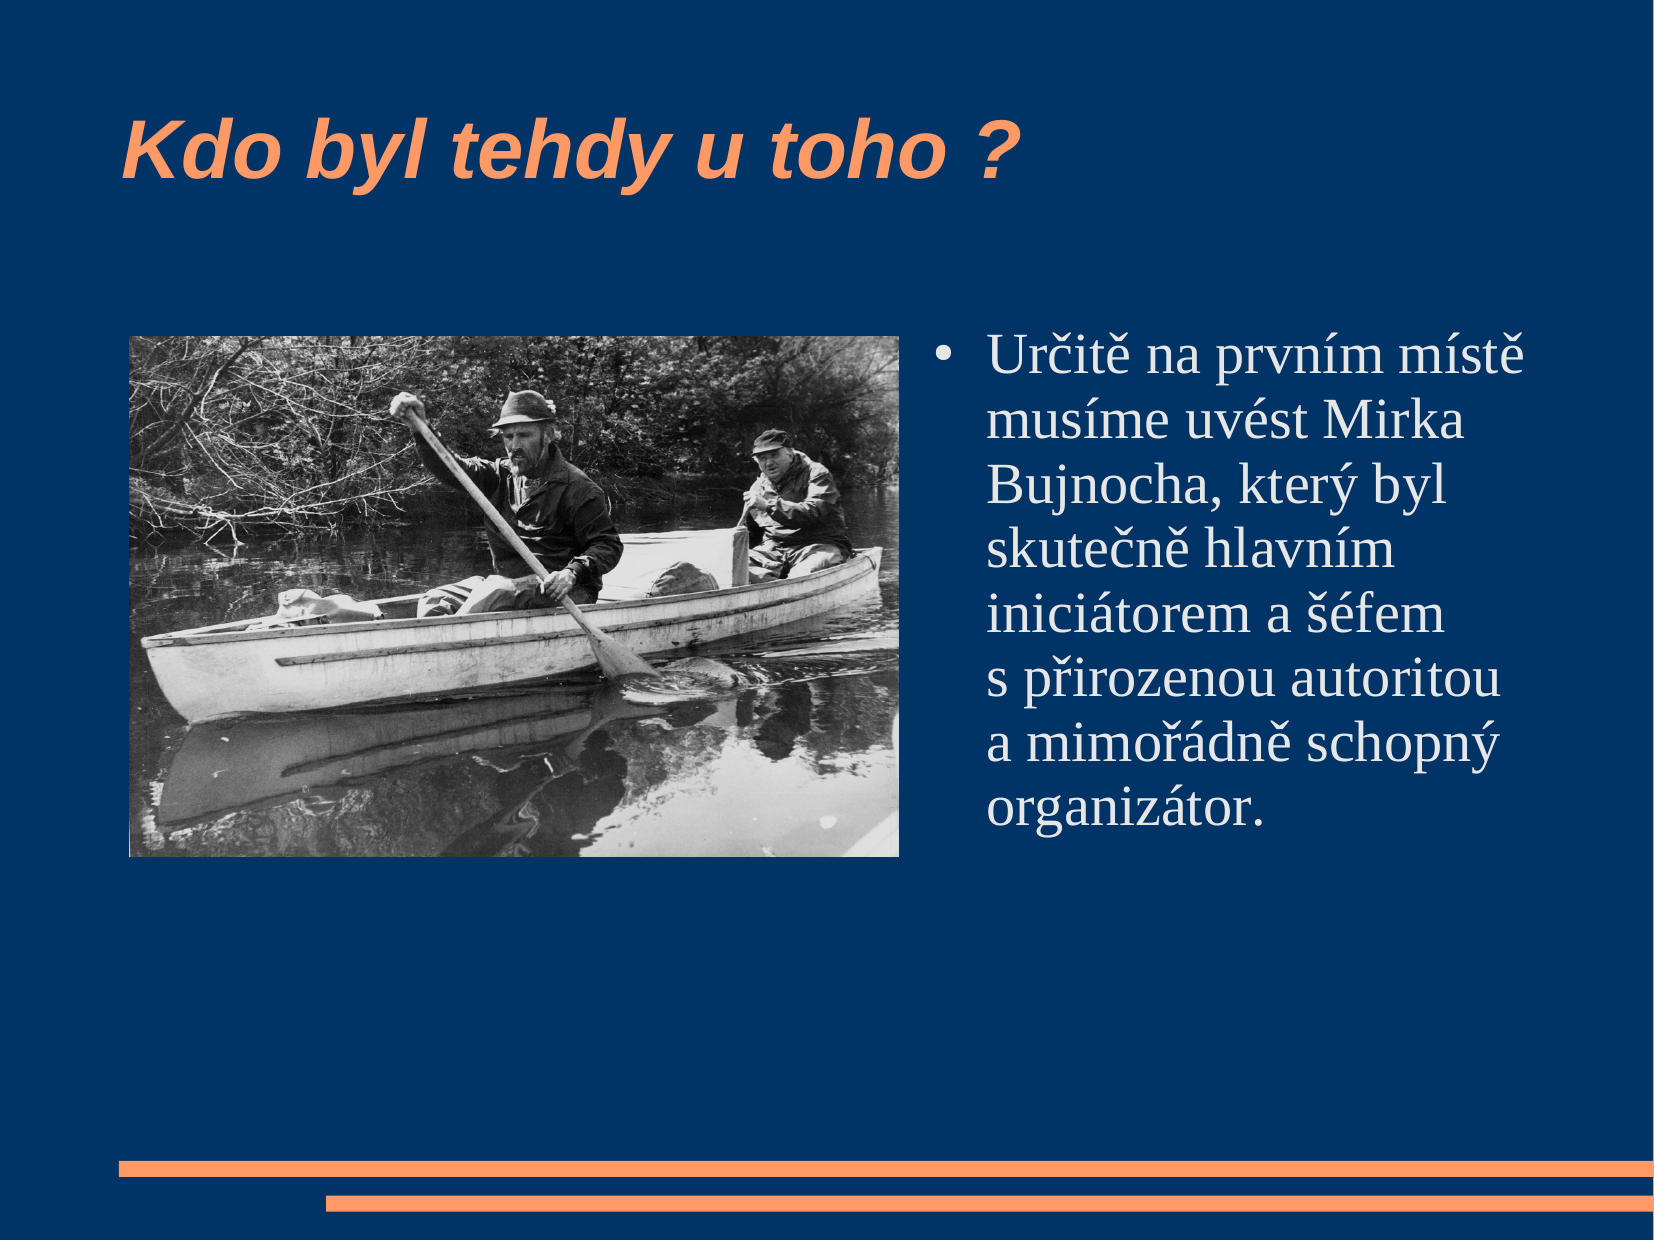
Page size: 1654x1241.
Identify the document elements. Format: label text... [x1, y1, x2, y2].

picture [129, 336, 899, 857]
title Kdo byl tehdy u toho ? [121, 46, 1534, 254]
list Určitě na prvním místě musíme uvést Mirka Bujnocha, který byl skutečně hlavním iniciátorem a šéfem s přirozenou autoritou a mimořádně schopný organizátor. [915, 322, 1595, 1004]
